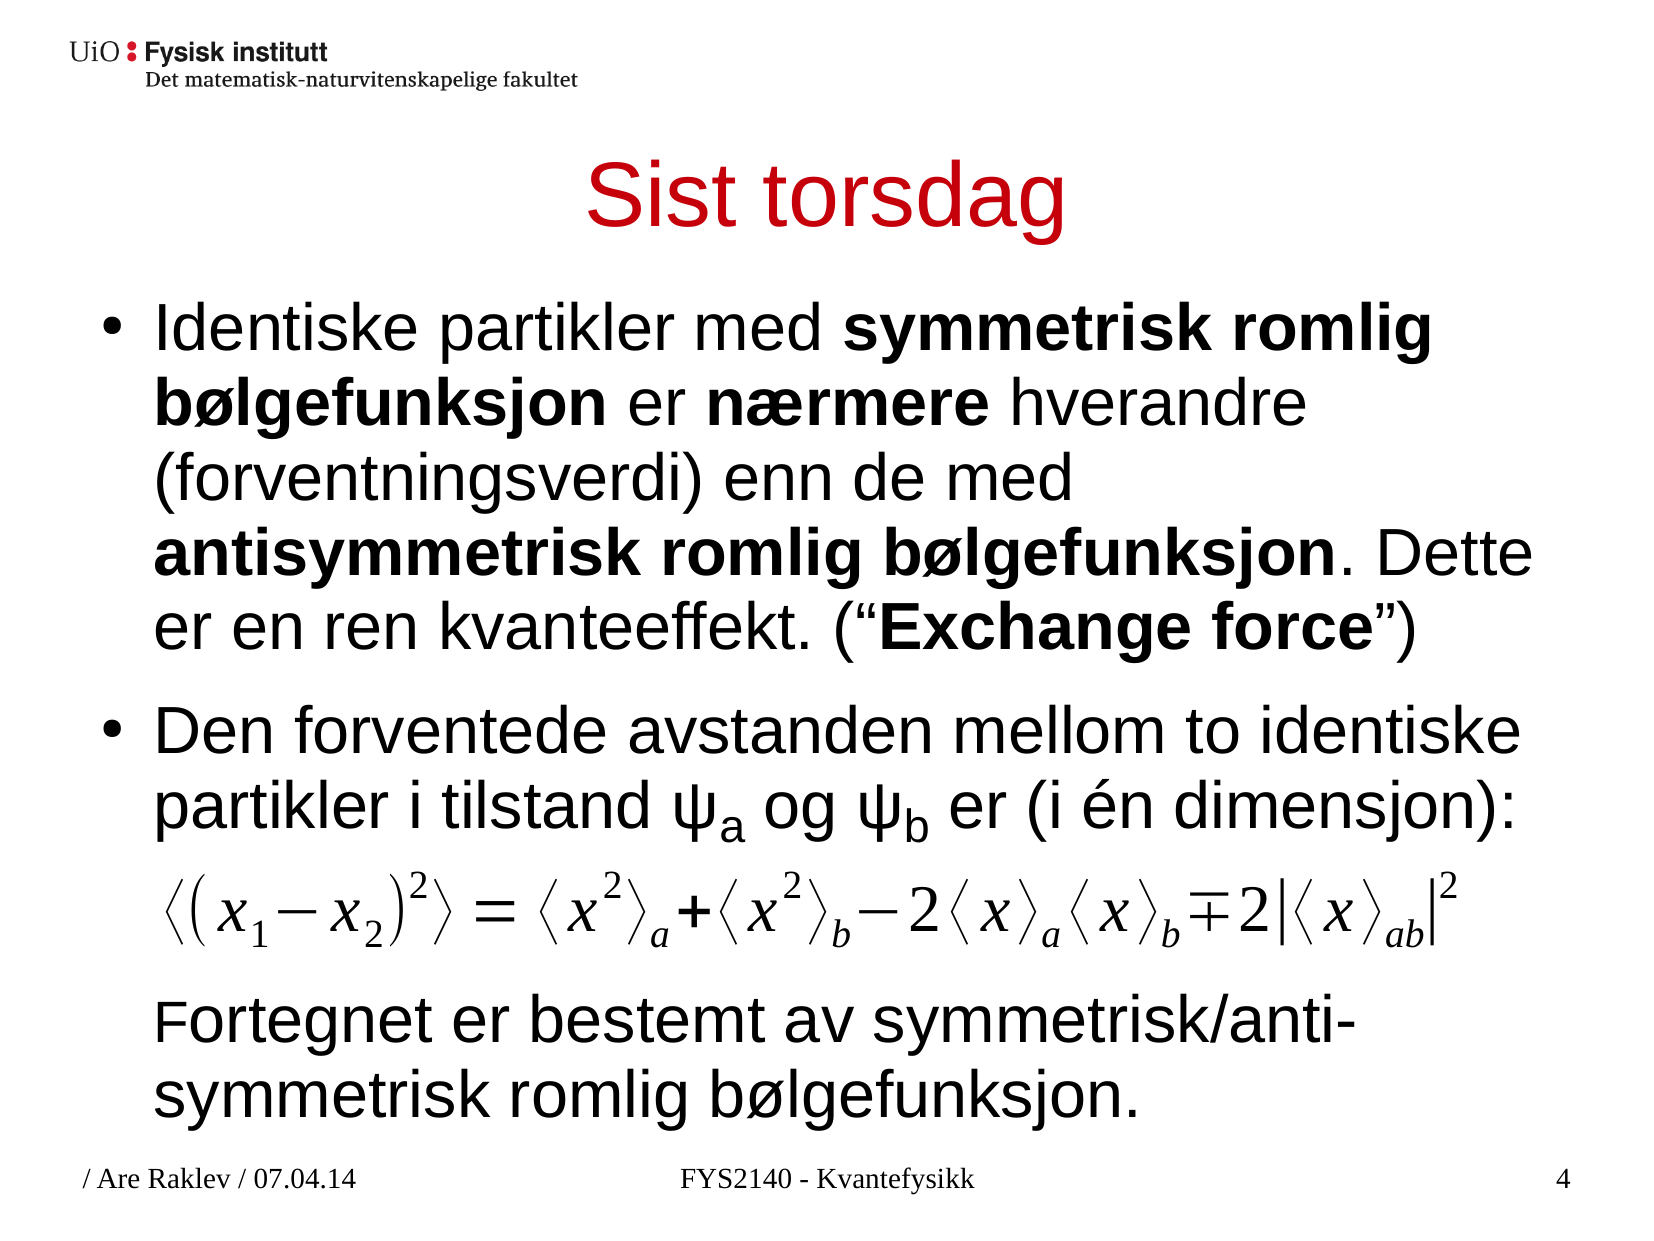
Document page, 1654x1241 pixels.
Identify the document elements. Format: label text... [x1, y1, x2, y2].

picture [68, 37, 581, 93]
title Sist torsdag [82, 90, 1571, 298]
chart [156, 862, 1465, 957]
list Identiske partikler med symmetrisk romlig bølgefunksjon er nærmere hverandre (forventningsverdi) enn de med antisymmetrisk romlig bølgefunksjon. Dette er en ren kvanteeffekt. (“Exchange force”) Den forventede avstanden mellom to identiske partikler i tilstand ψa og ψb er (i én dimensjon): Fortegnet er bestemt av symmetrisk/anti-symmetrisk romlig bølgefunksjon. [82, 290, 1538, 1130]
